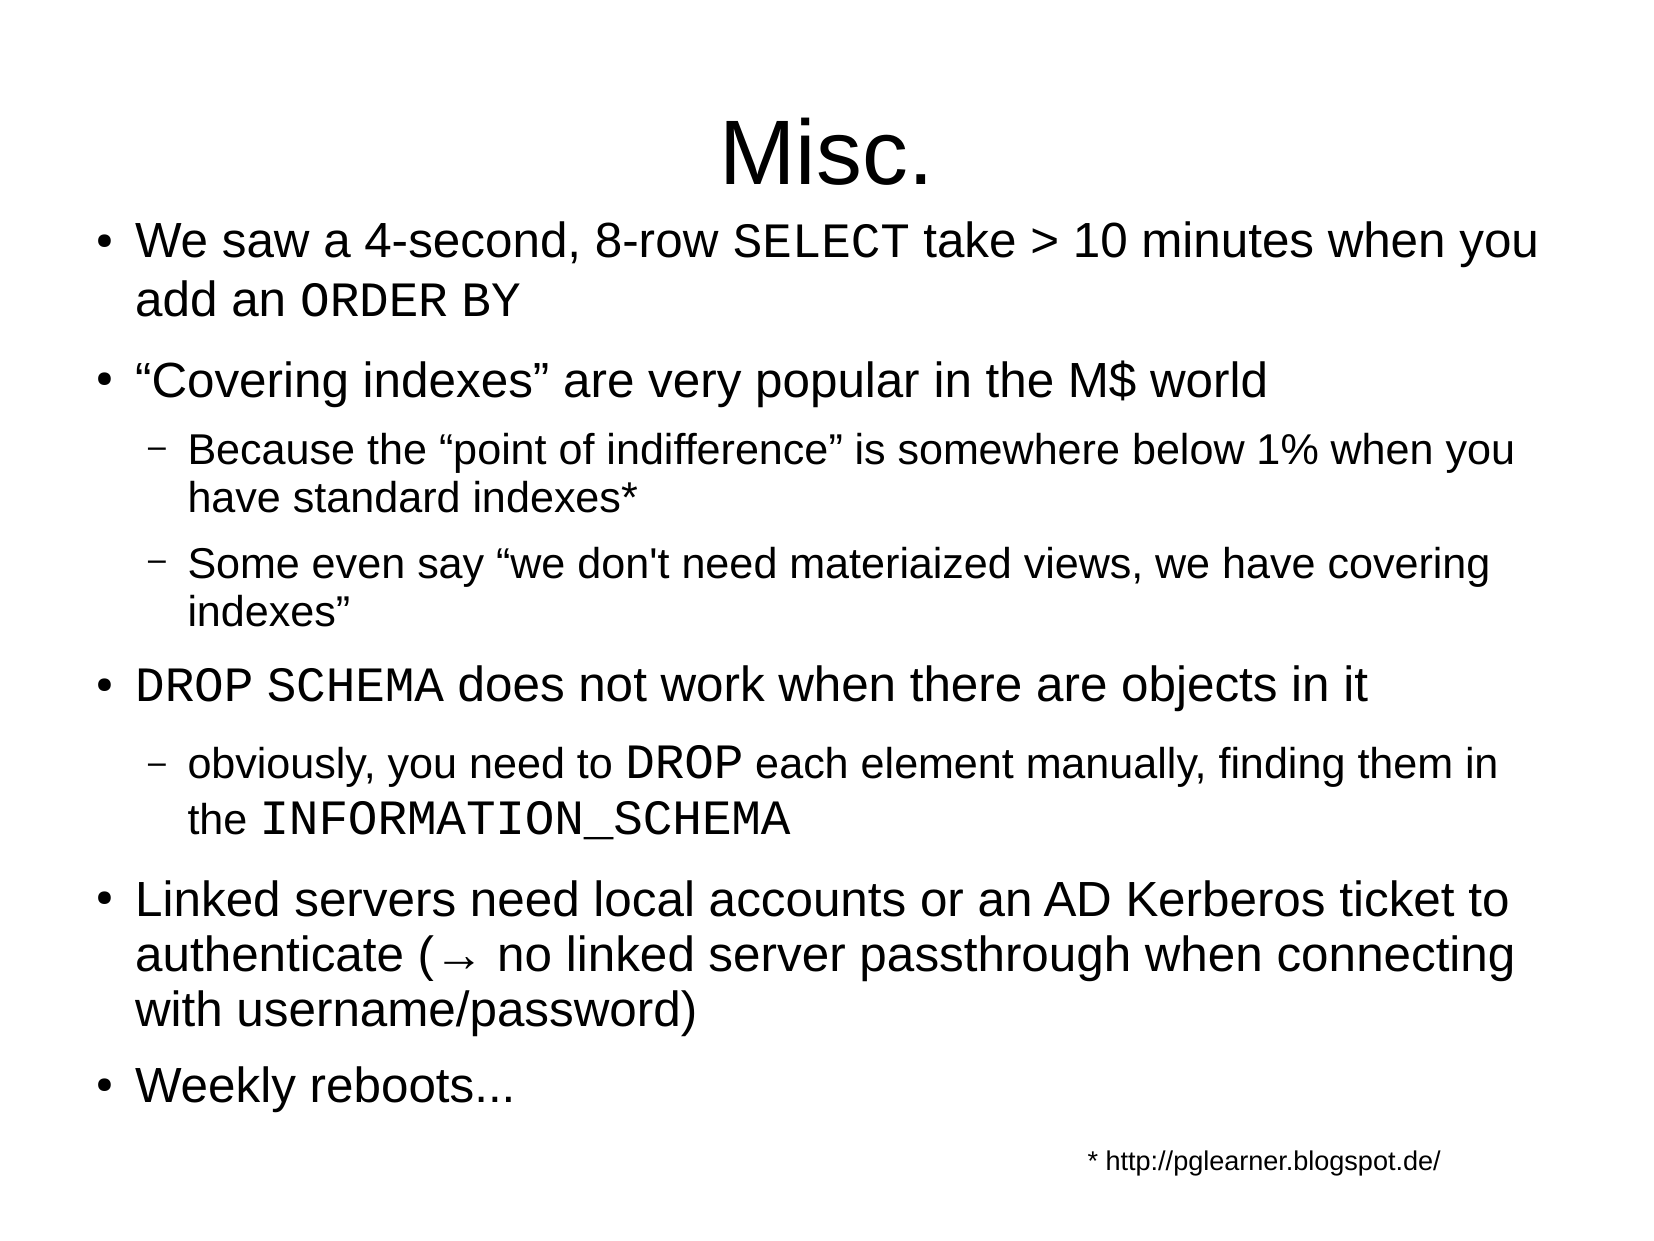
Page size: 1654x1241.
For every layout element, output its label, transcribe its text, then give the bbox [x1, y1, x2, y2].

list We saw a 4-second, 8-row SELECT take > 10 minutes when you add an ORDER BY “Covering indexes” are very popular in the M$ world Because the “point of indifference” is somewhere below 1% when you have standard indexes* Some even say “we don't need materiaized views, we have covering indexes” DROP SCHEMA does not work when there are objects in it obviously, you need to DROP each element manually, finding them in the INFORMATION_SCHEMA Linked servers need local accounts or an AD Kerberos ticket to authenticate (→ no linked server passthrough when connecting with username/password) Weekly reboots... [82, 212, 1571, 1123]
text_box * http://pglearner.blogspot.de/ [1072, 1138, 1567, 1196]
title Misc. [82, 49, 1571, 212]
